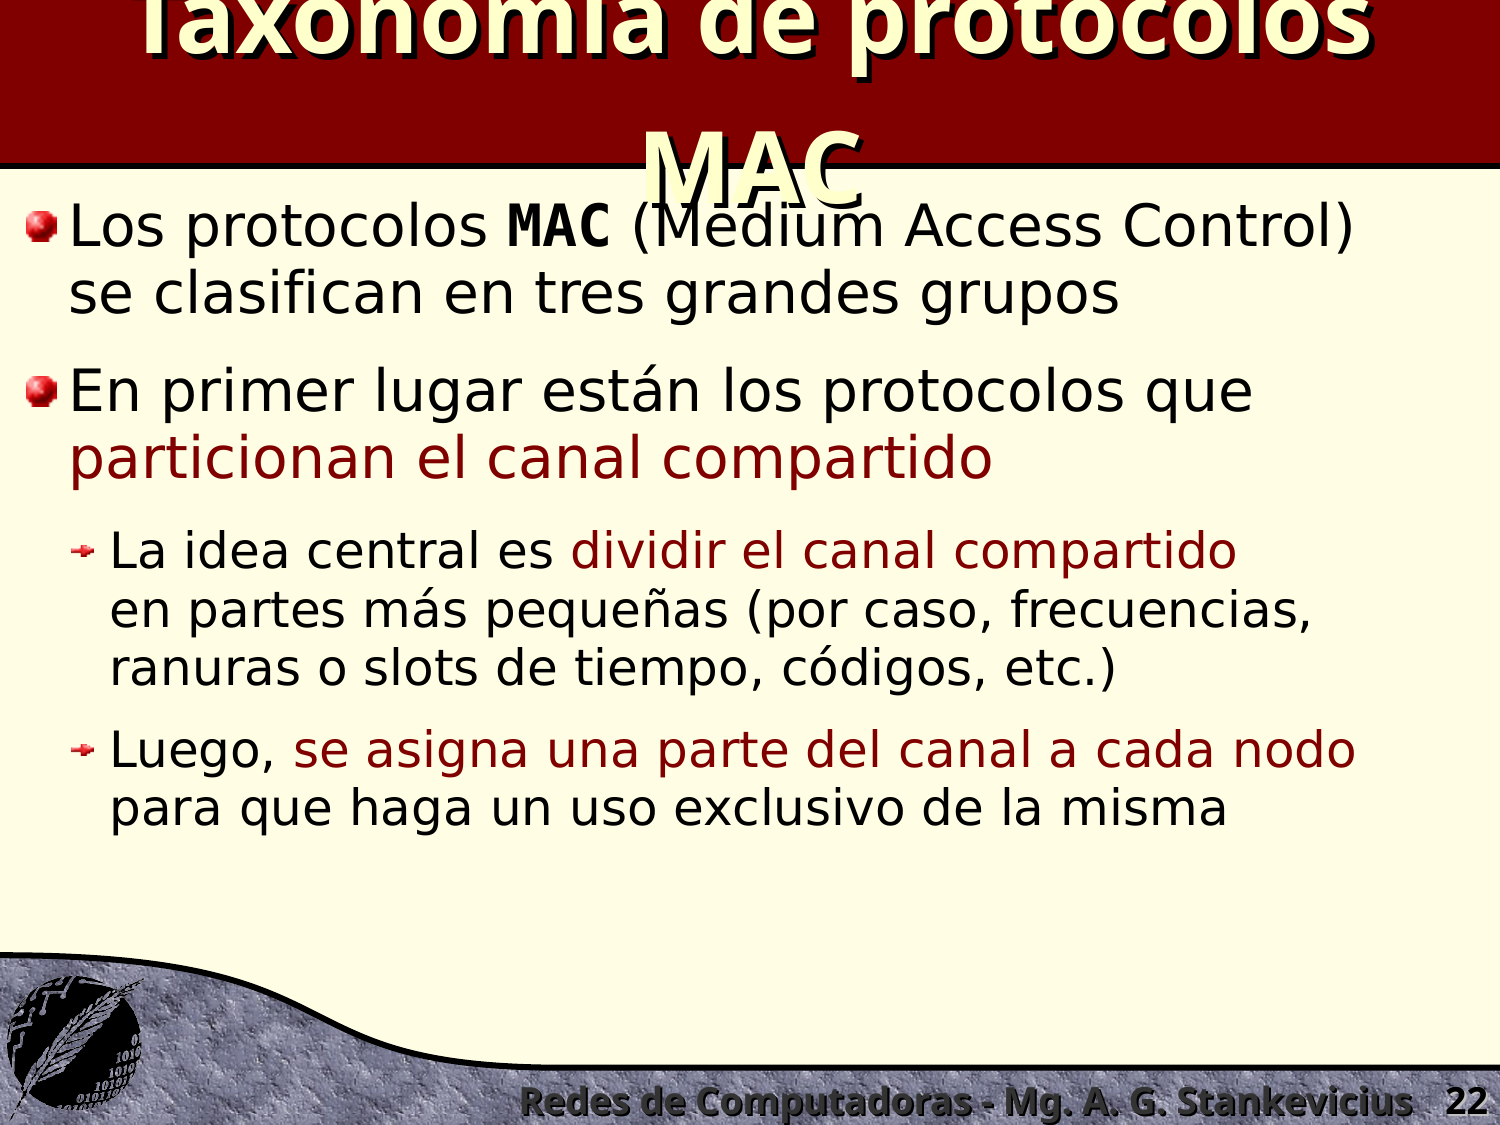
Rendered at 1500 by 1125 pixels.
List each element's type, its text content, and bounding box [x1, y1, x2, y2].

picture [0, 959, 1500, 1125]
title Taxonomía de protocolos MAC [15, 5, 1485, 160]
list Los protocolos MAC (Medium Access Control) se clasifican en tres grandes grupos En primer lugar están los protocolos que particionan el canal compartido La idea central es dividir el canal compartido en partes más pequeñas (por caso, frecuencias, ranuras o slots de tiempo, códigos, etc.) Luego, se asigna una parte del canal a cada nodo para que haga un uso exclusivo de la misma [11, 192, 1486, 921]
picture [790, 1100, 795, 1110]
picture [1047, 1100, 1054, 1110]
